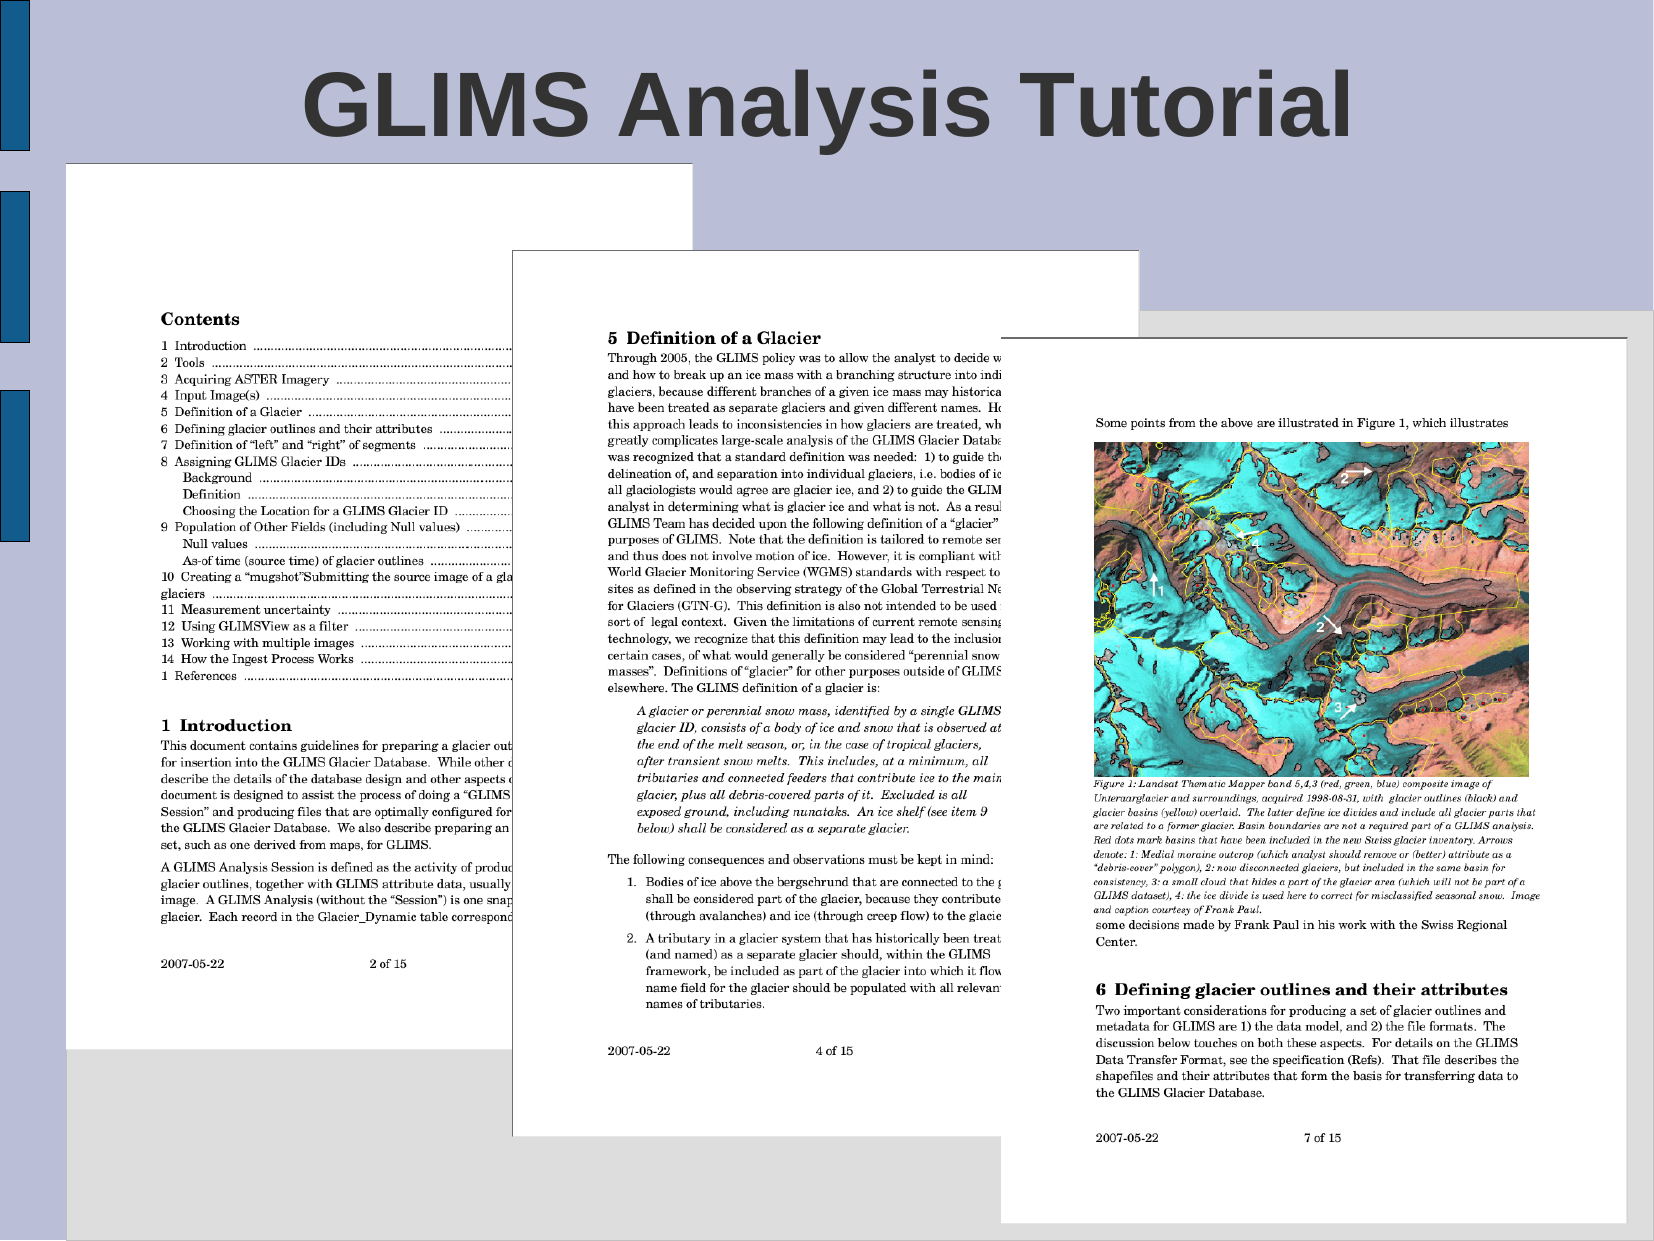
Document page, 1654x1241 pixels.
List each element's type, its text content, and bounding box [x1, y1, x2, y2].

title GLIMS Analysis Tutorial [122, 26, 1536, 183]
picture [66, 163, 1628, 1224]
